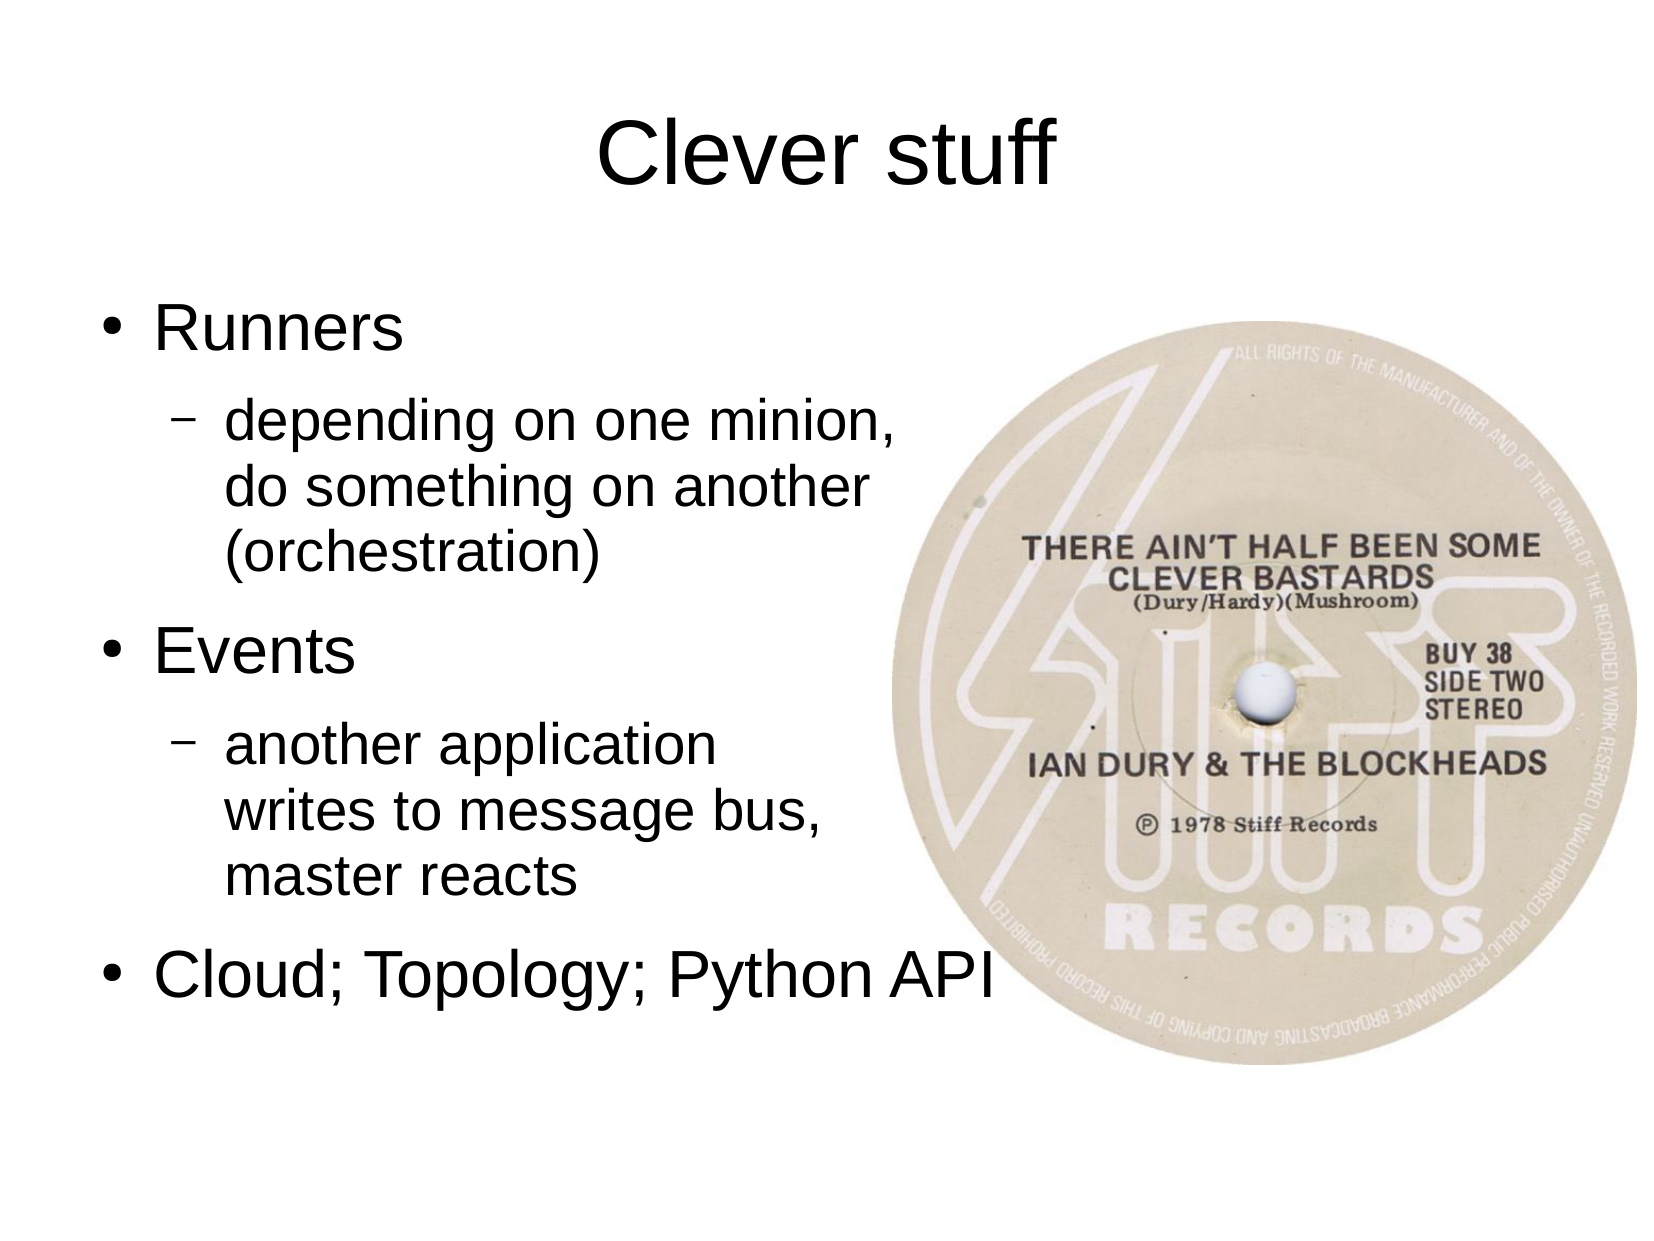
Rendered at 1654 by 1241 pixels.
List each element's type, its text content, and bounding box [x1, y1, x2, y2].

picture [1571, 321, 1637, 1066]
list Runners depending on one minion, do something on another (orchestration) Events another application writes to message bus, master reacts Cloud; Topology; Python API [82, 290, 1571, 1096]
title Clever stuff [82, 49, 1571, 257]
